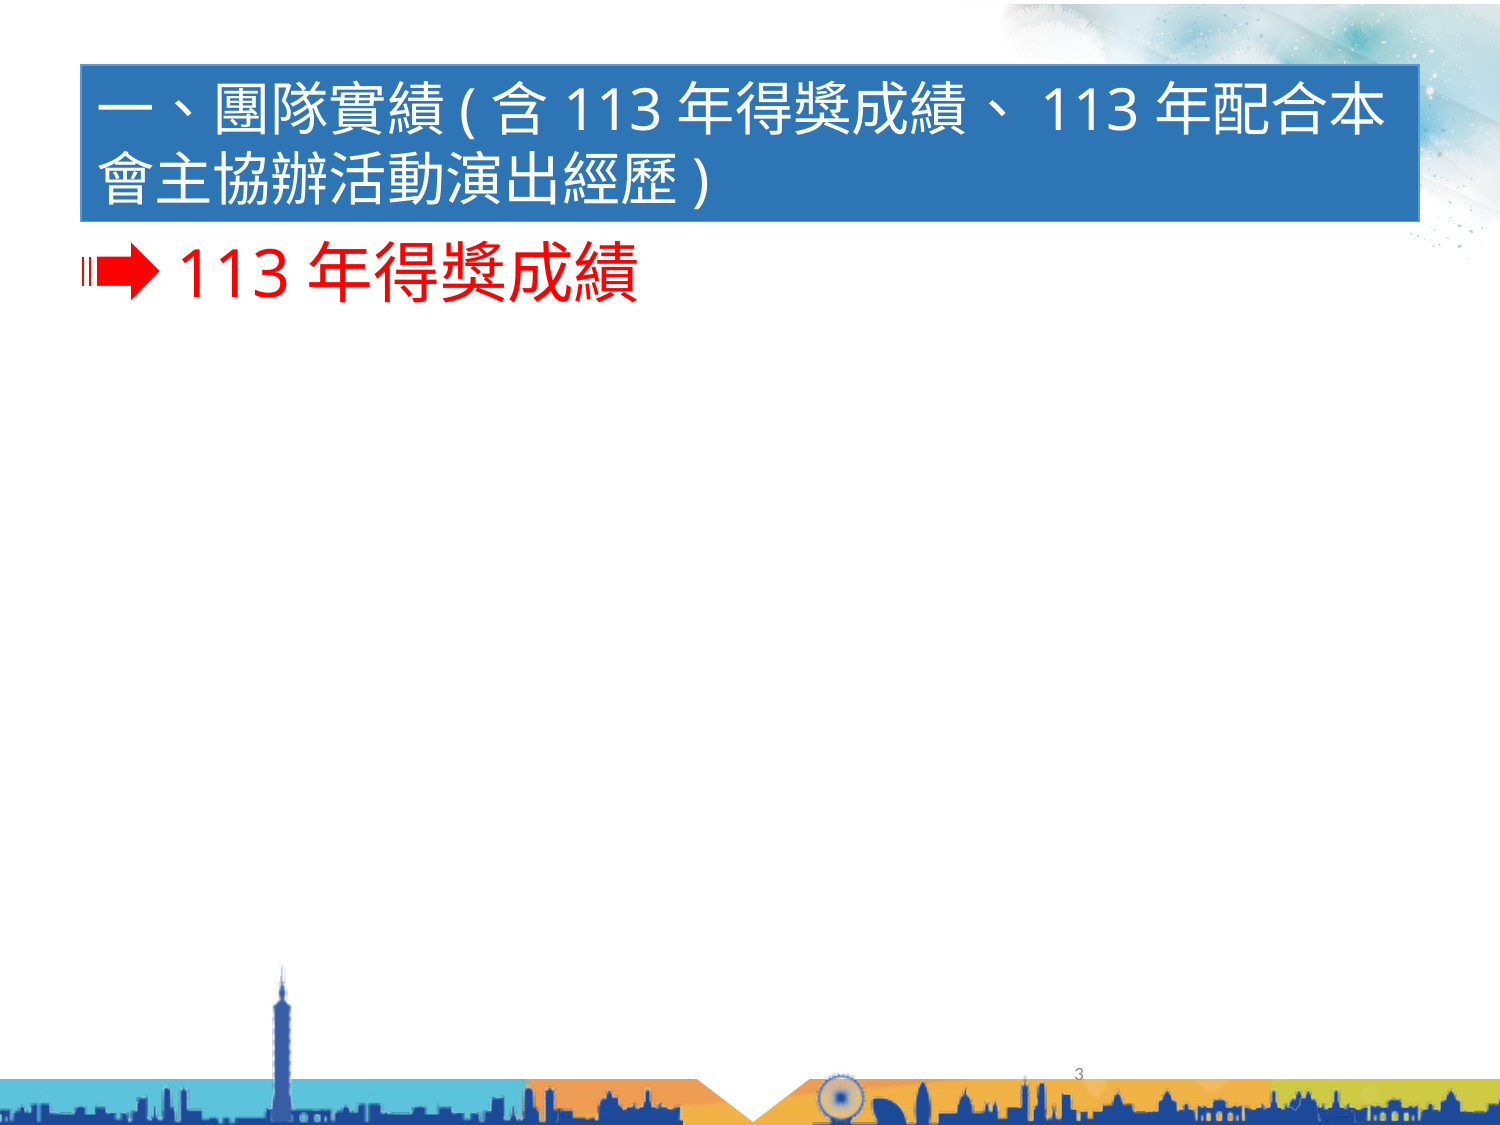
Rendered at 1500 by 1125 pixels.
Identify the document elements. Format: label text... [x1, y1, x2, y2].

text_box [95, 239, 162, 304]
text_box 113年得獎成績 [161, 223, 1445, 318]
text_box [1059, 1042, 1397, 1103]
text_box 一、團隊實績(含113年得獎成績、113年配合本會主協辦活動演出經歷) [80, 65, 1419, 222]
text_box [88, 255, 93, 287]
text_box [80, 255, 85, 287]
